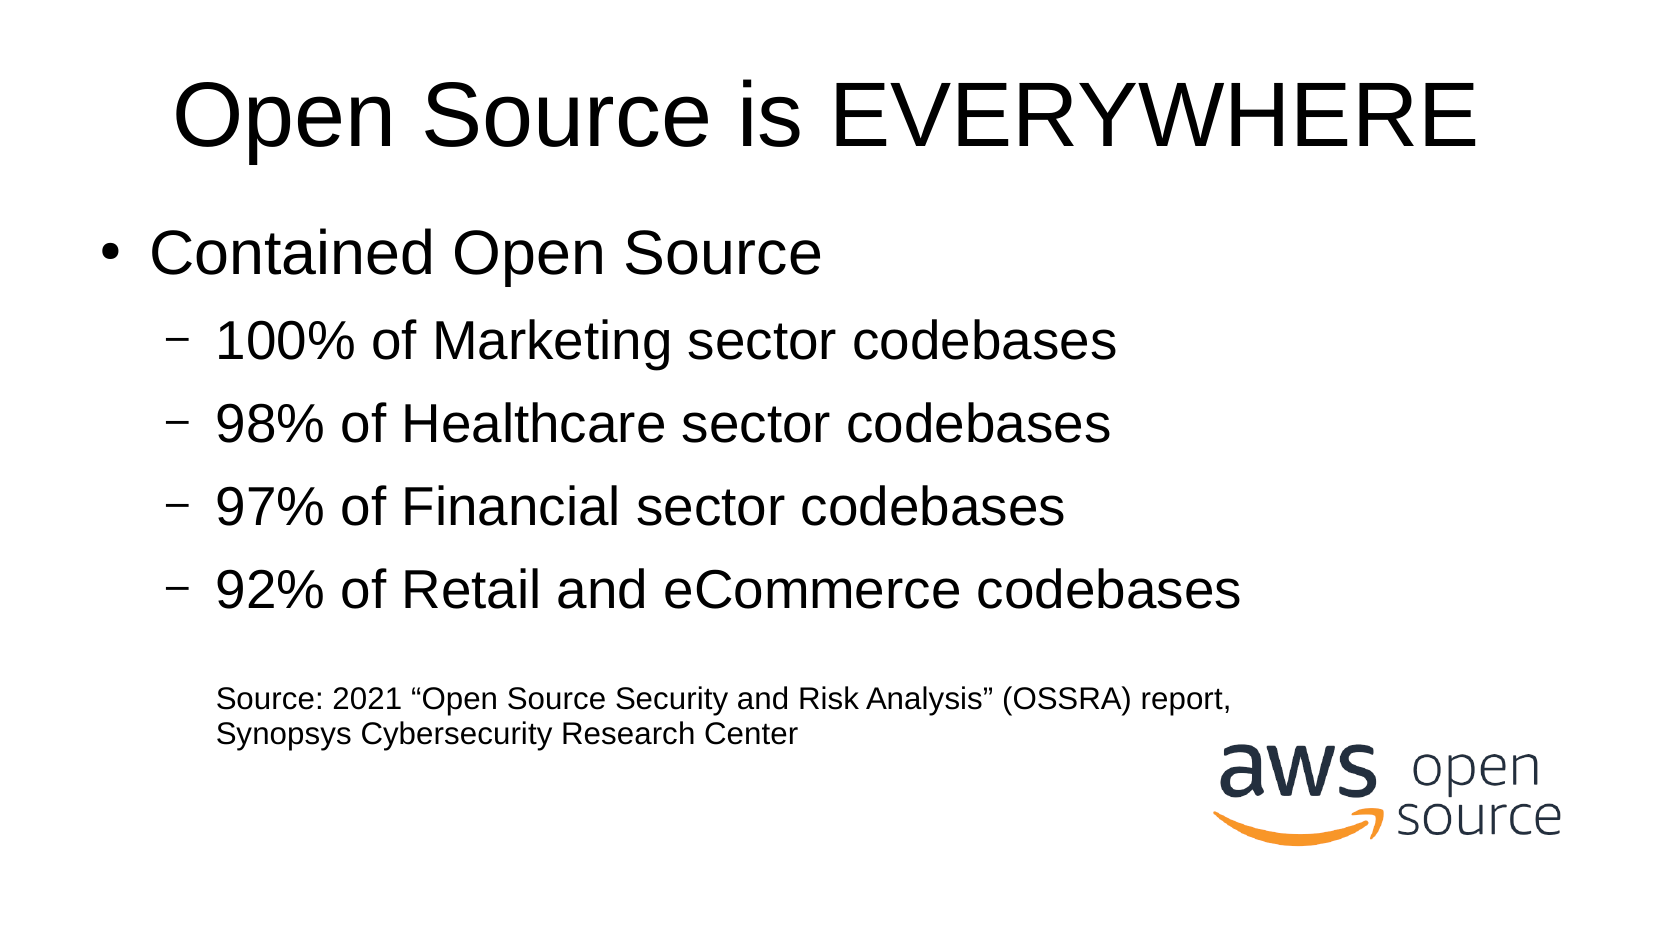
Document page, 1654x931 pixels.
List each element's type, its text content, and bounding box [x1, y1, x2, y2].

list Contained Open Source 100% of Marketing sector codebases 98% of Healthcare sector codebases 97% of Financial sector codebases 92% of Retail and eCommerce codebases Source: 2021 “Open Source Security and Risk Analysis” (OSSRA) report, Synopsys Cybersecurity Research Center [82, 217, 1571, 758]
title Open Source is EVERYWHERE [82, 37, 1571, 193]
picture [1206, 758, 1571, 900]
